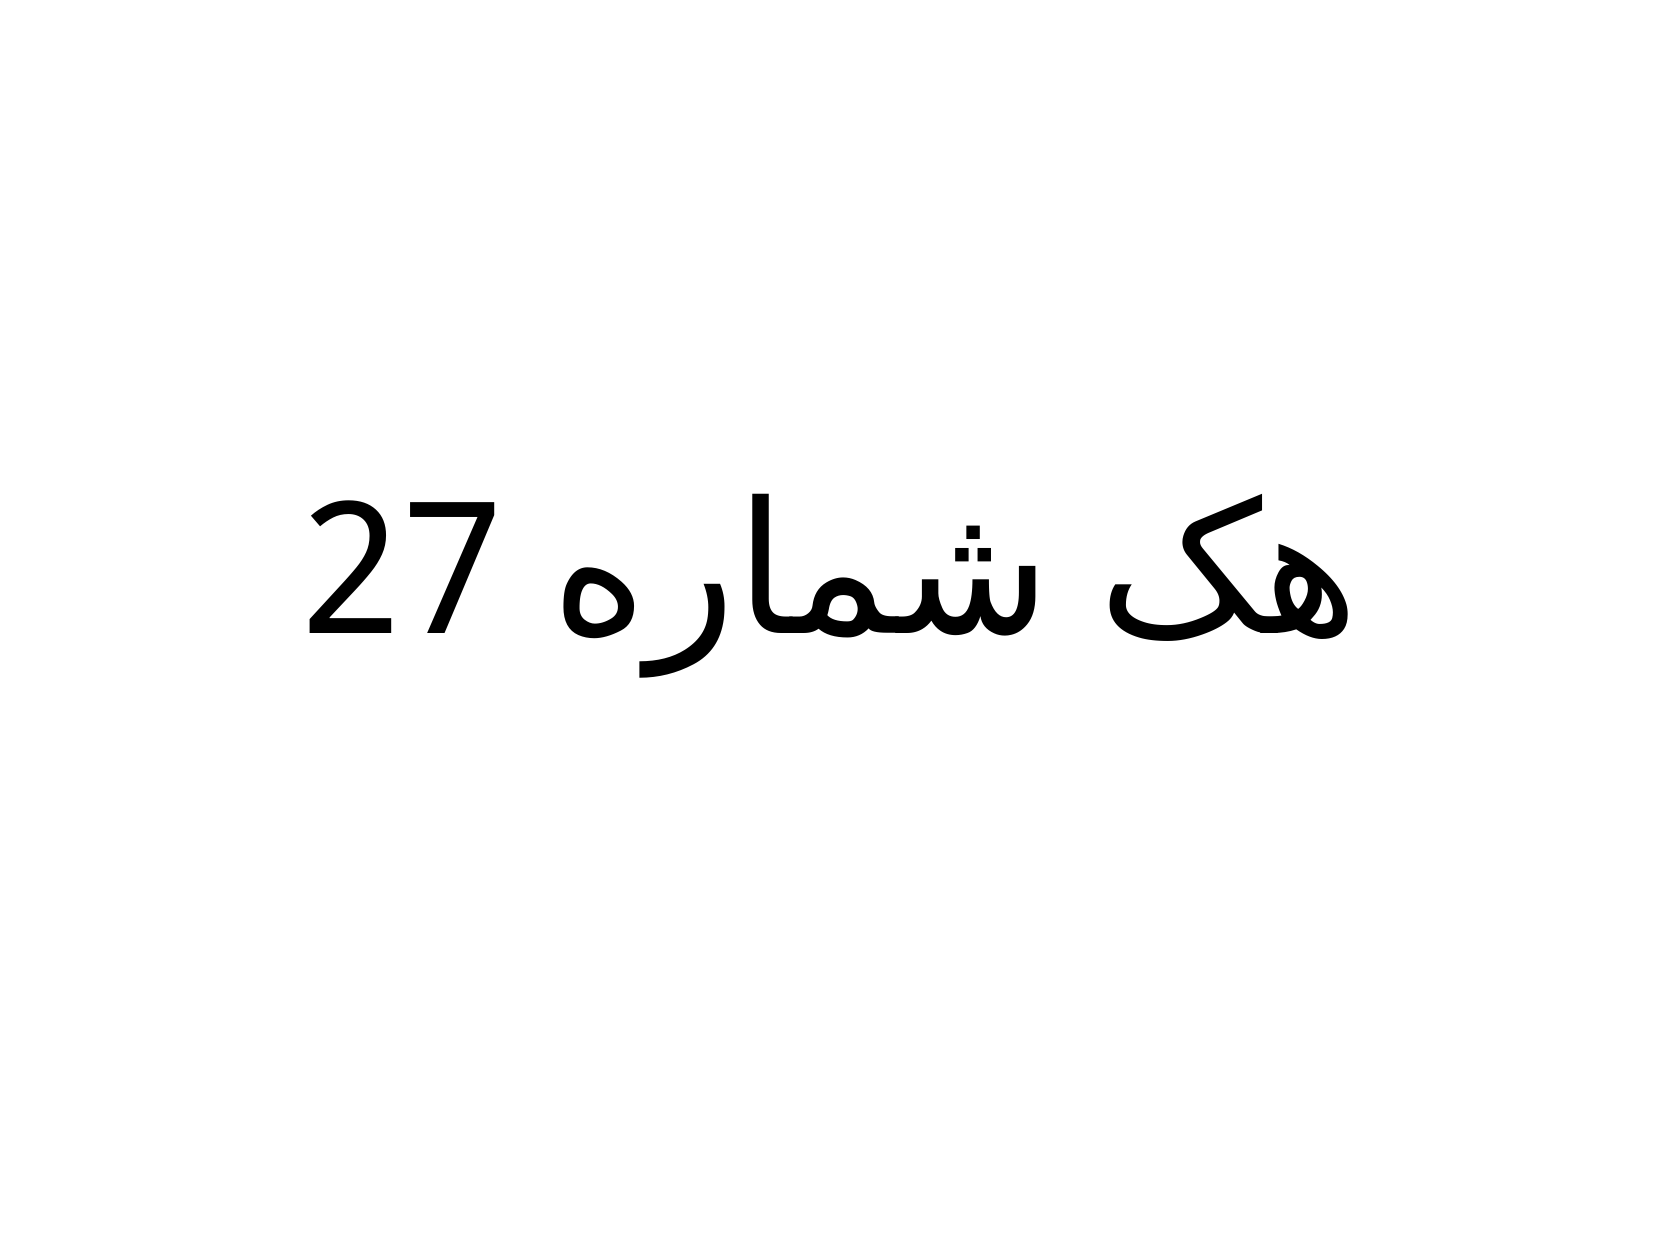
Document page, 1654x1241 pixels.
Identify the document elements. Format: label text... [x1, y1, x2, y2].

title هک شماره 27 [86, 482, 1576, 695]
